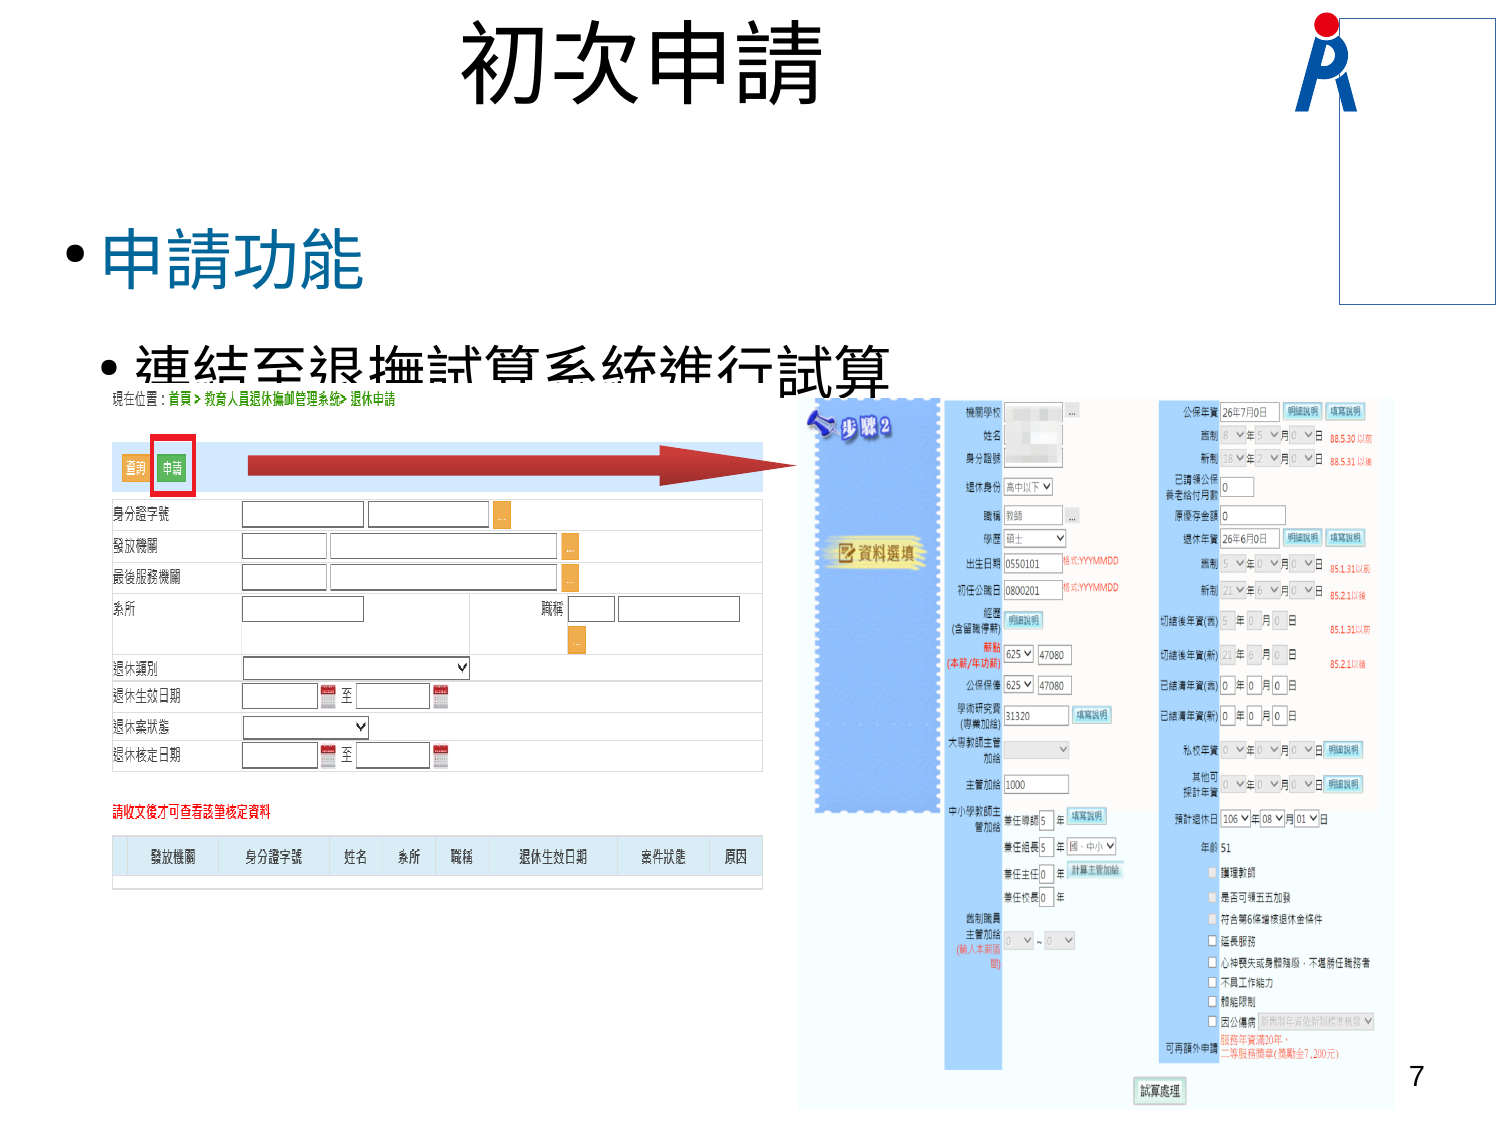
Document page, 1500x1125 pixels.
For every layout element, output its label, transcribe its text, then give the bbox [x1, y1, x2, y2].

title 初次申請 [59, 2, 1225, 113]
text_box [247, 445, 797, 486]
slide_number 7 [1395, 1059, 1425, 1110]
picture [105, 383, 770, 899]
picture [798, 398, 1395, 1110]
list 申請功能 連結至退撫試算系統進行試算 [63, 206, 1414, 950]
picture [1278, 0, 1374, 128]
